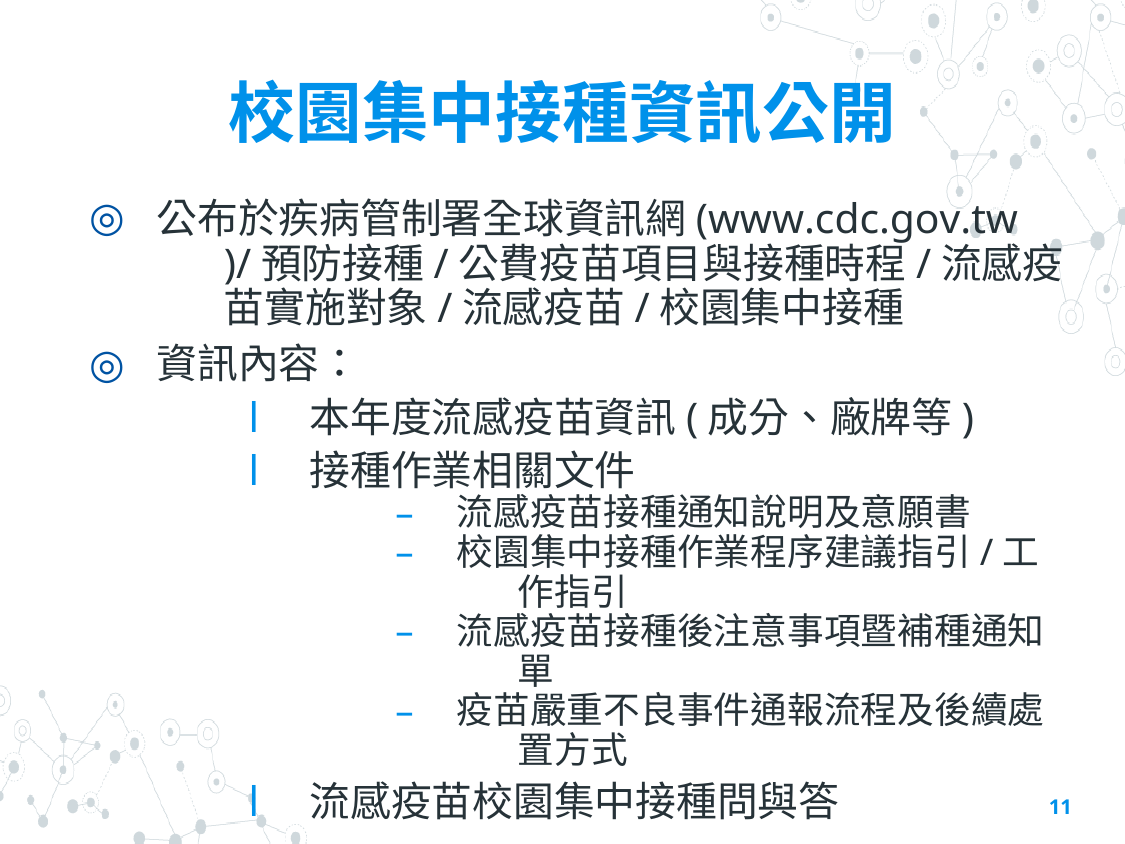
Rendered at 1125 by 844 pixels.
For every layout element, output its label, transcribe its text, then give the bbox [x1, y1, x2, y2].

title 校園集中接種資訊公開 [96, 50, 1029, 166]
list 公布於疾病管制署全球資訊網(www.cdc.gov.tw)/預防接種/公費疫苗項目與接種時程/流感疫苗實施對象/流感疫苗/校園集中接種 資訊內容： 本年度流感疫苗資訊(成分、廠牌等) 接種作業相關文件 流感疫苗接種通知說明及意願書 校園集中接種作業程序建議指引/工作指引 流感疫苗接種後注意事項暨補種通知單 疫苗嚴重不良事件通報流程及後續處置方式 流感疫苗校園集中接種問與答 [61, 178, 1086, 844]
text_box 11 [1033, 779, 1102, 844]
